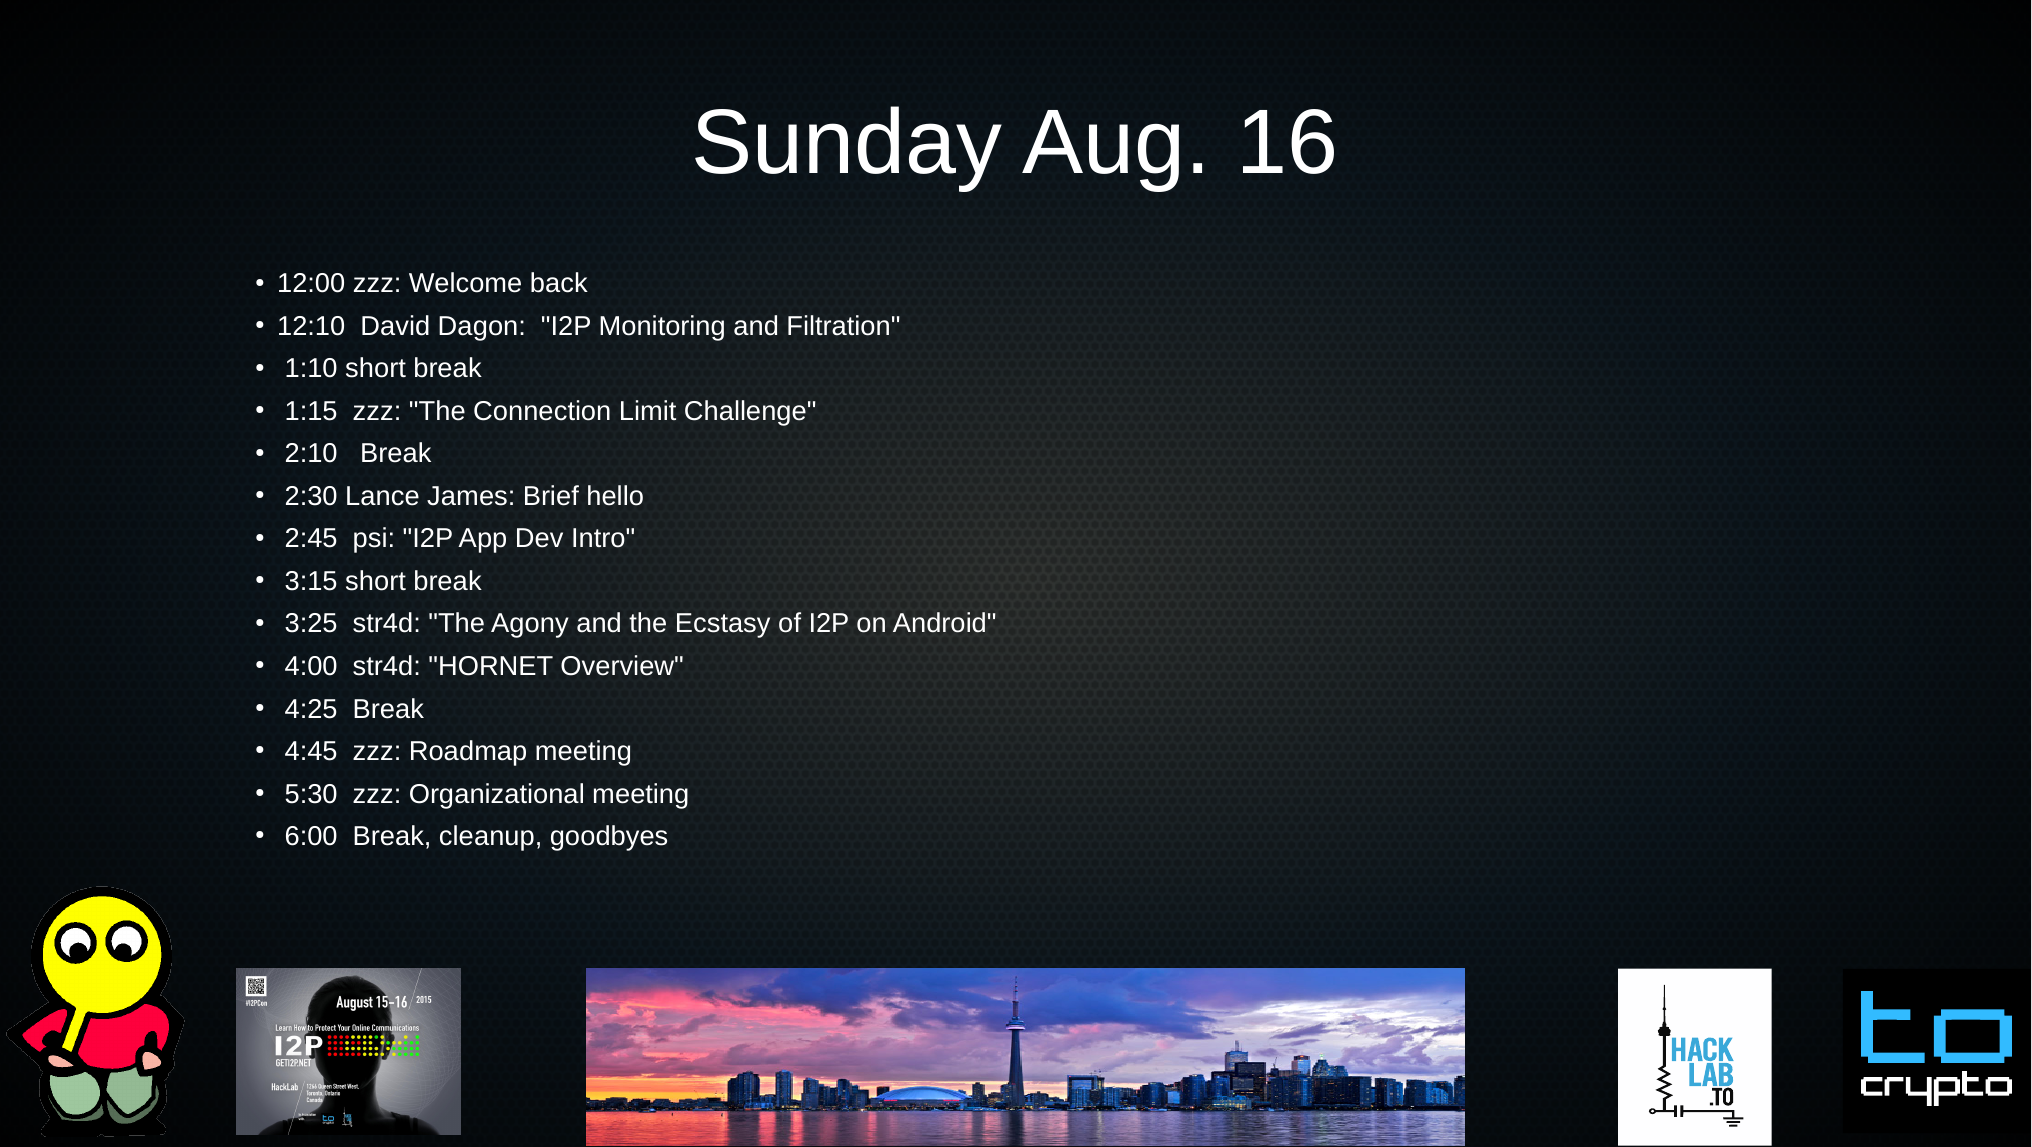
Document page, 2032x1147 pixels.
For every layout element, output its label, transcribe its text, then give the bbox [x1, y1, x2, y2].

title Sunday Aug. 16 [101, 45, 1930, 237]
picture [0, 0, 2032, 1147]
list 12:00 zzz: Welcome back 12:10 David Dagon: "I2P Monitoring and Filtration" 1:10 short break 1:15 zzz: "The Connection Limit Challenge" 2:10 Break 2:30 Lance James: Brief hello 2:45 psi: "I2P App Dev Intro" 3:15 short break 3:25 str4d: "The Agony and the Ecstasy of I2P on Android" 4:00 str4d: "HORNET Overview" 4:25 Break 4:45 zzz: Roadmap meeting 5:30 zzz: Organizational meeting 6:00 Break, cleanup, goodbyes [248, 268, 1938, 863]
